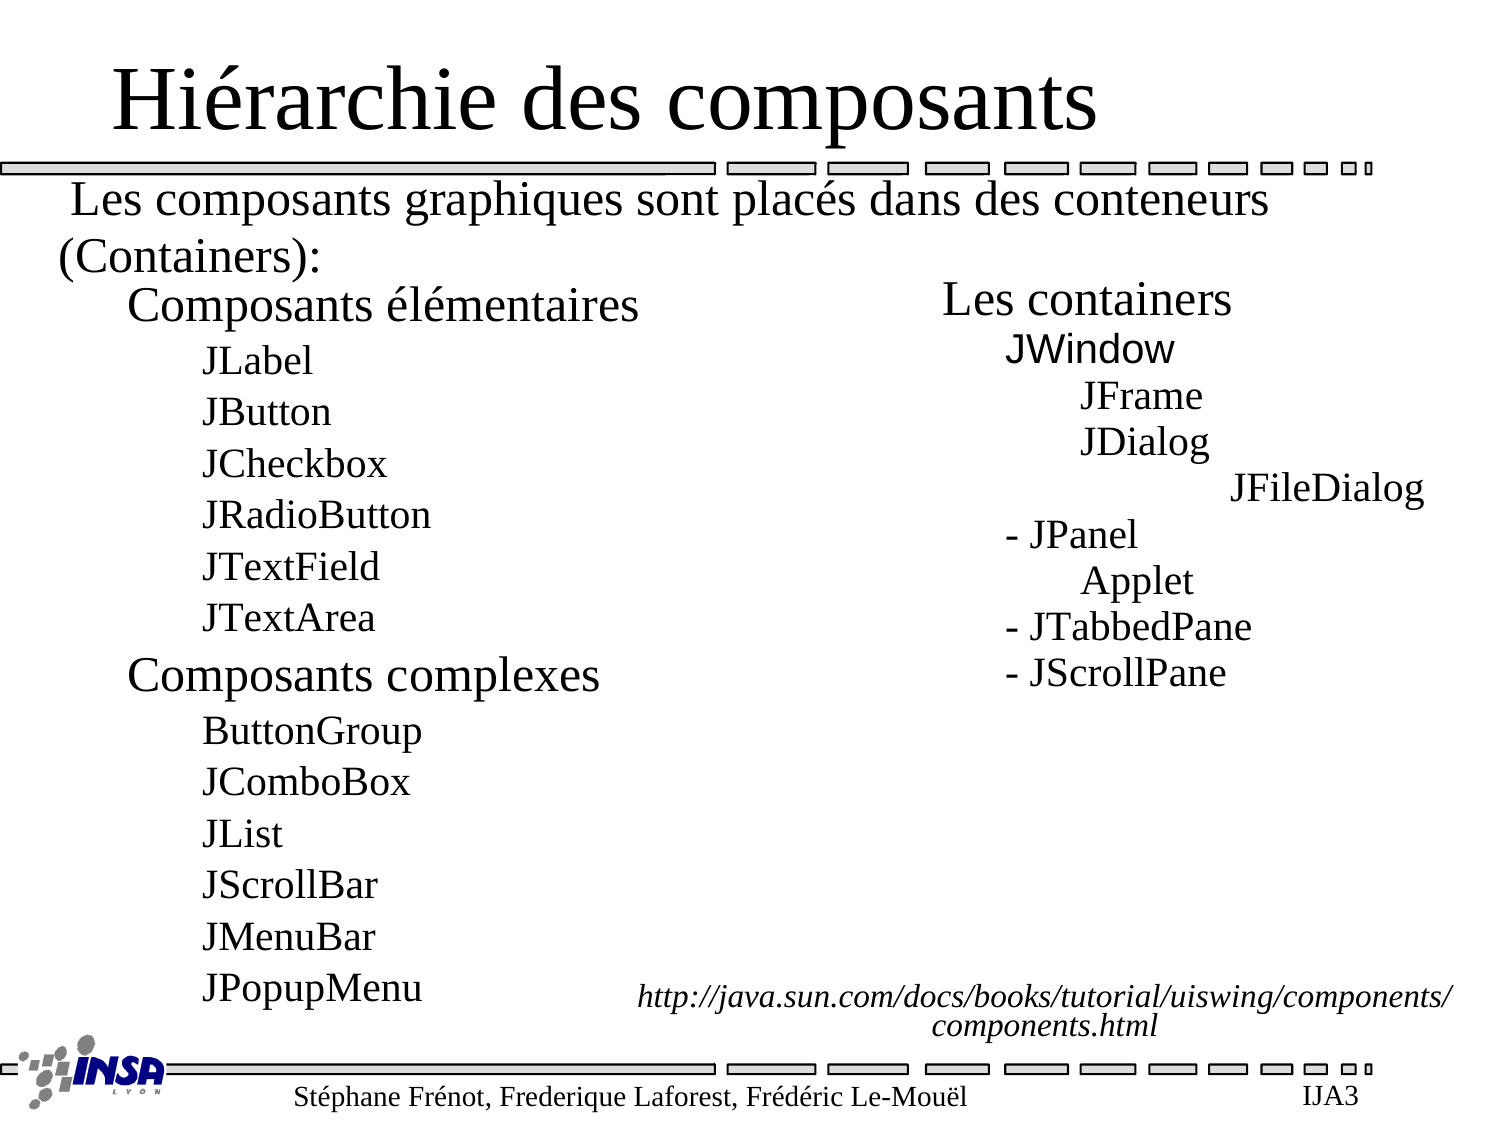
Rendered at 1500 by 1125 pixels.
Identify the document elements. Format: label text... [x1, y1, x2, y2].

list Composants élémentaires JLabel JButton JCheckbox JRadioButton JTextField JTextArea Composants complexes ButtonGroup JComboBox JList JScrollBar JMenuBar JPopupMenu [112, 290, 881, 1065]
title Hiérarchie des composants [96, 7, 1447, 195]
text_box Les composants graphiques sont placés dans des conteneurs (Containers): [43, 172, 1299, 290]
text_box Les containers JWindow JFrame JDialog JFileDialog - JPanel Applet - JTabbedPane - JScrollPane [915, 267, 1495, 704]
text_box http://java.sun.com/docs/books/tutorial/uiswing/components/components.html [590, 976, 1500, 1051]
